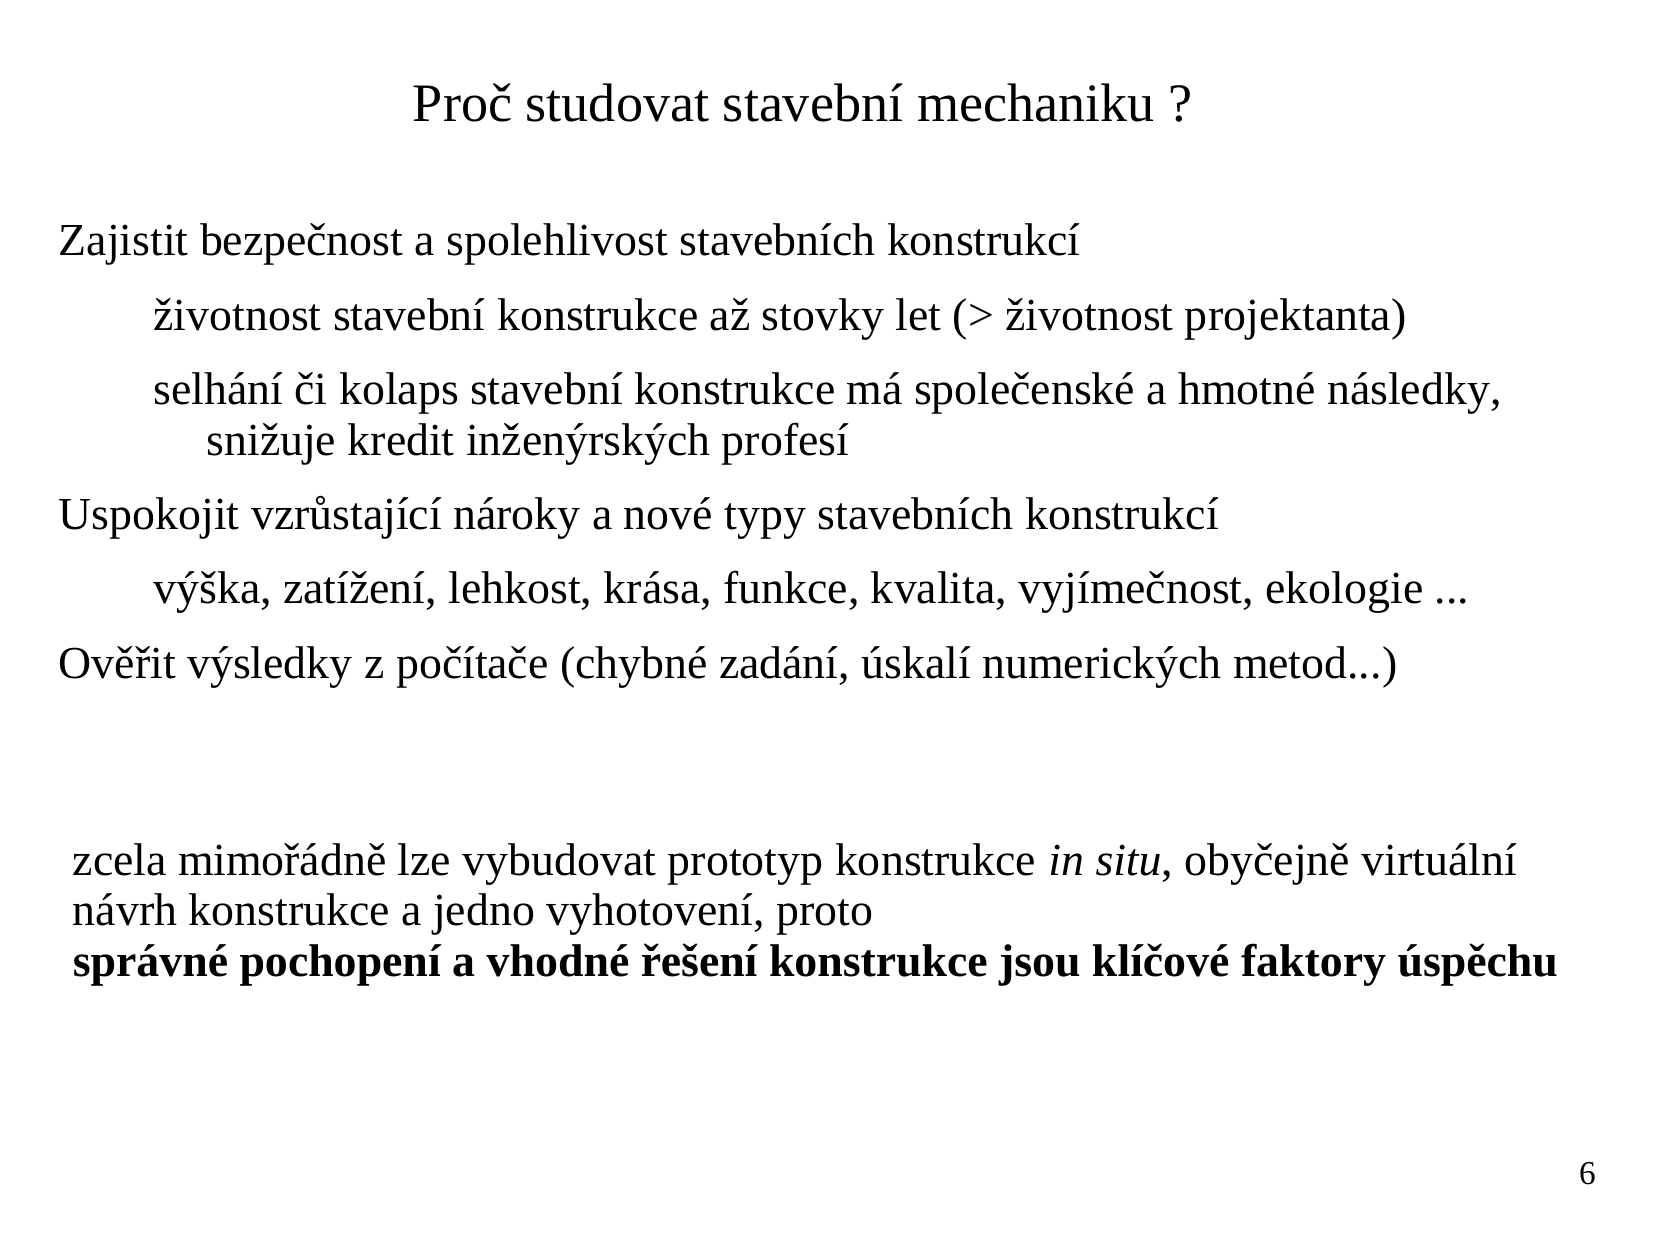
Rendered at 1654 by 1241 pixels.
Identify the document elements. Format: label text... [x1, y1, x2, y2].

title Proč studovat stavební mechaniku ? [59, 0, 1548, 207]
text_box zcela mimořádně lze vybudovat prototyp konstrukce in situ, obyčejně virtuální návrh konstrukce a jedno vyhotovení, proto správné pochopení a vhodné řešení konstrukce jsou klíčové faktory úspěchu [58, 826, 1595, 1013]
list Zajistit bezpečnost a spolehlivost stavebních konstrukcí životnost stavební konstrukce až stovky let (> životnost projektanta) selhání či kolaps stavební konstrukce má společenské a hmotné následky, snižuje kredit inženýrských profesí Uspokojit vzrůstající nároky a nové typy stavebních konstrukcí výška, zatížení, lehkost, krása, funkce, kvalita, vyjímečnost, ekologie ... Ověřit výsledky z počítače (chybné zadání, úskalí numerických metod...) [59, 214, 1548, 798]
